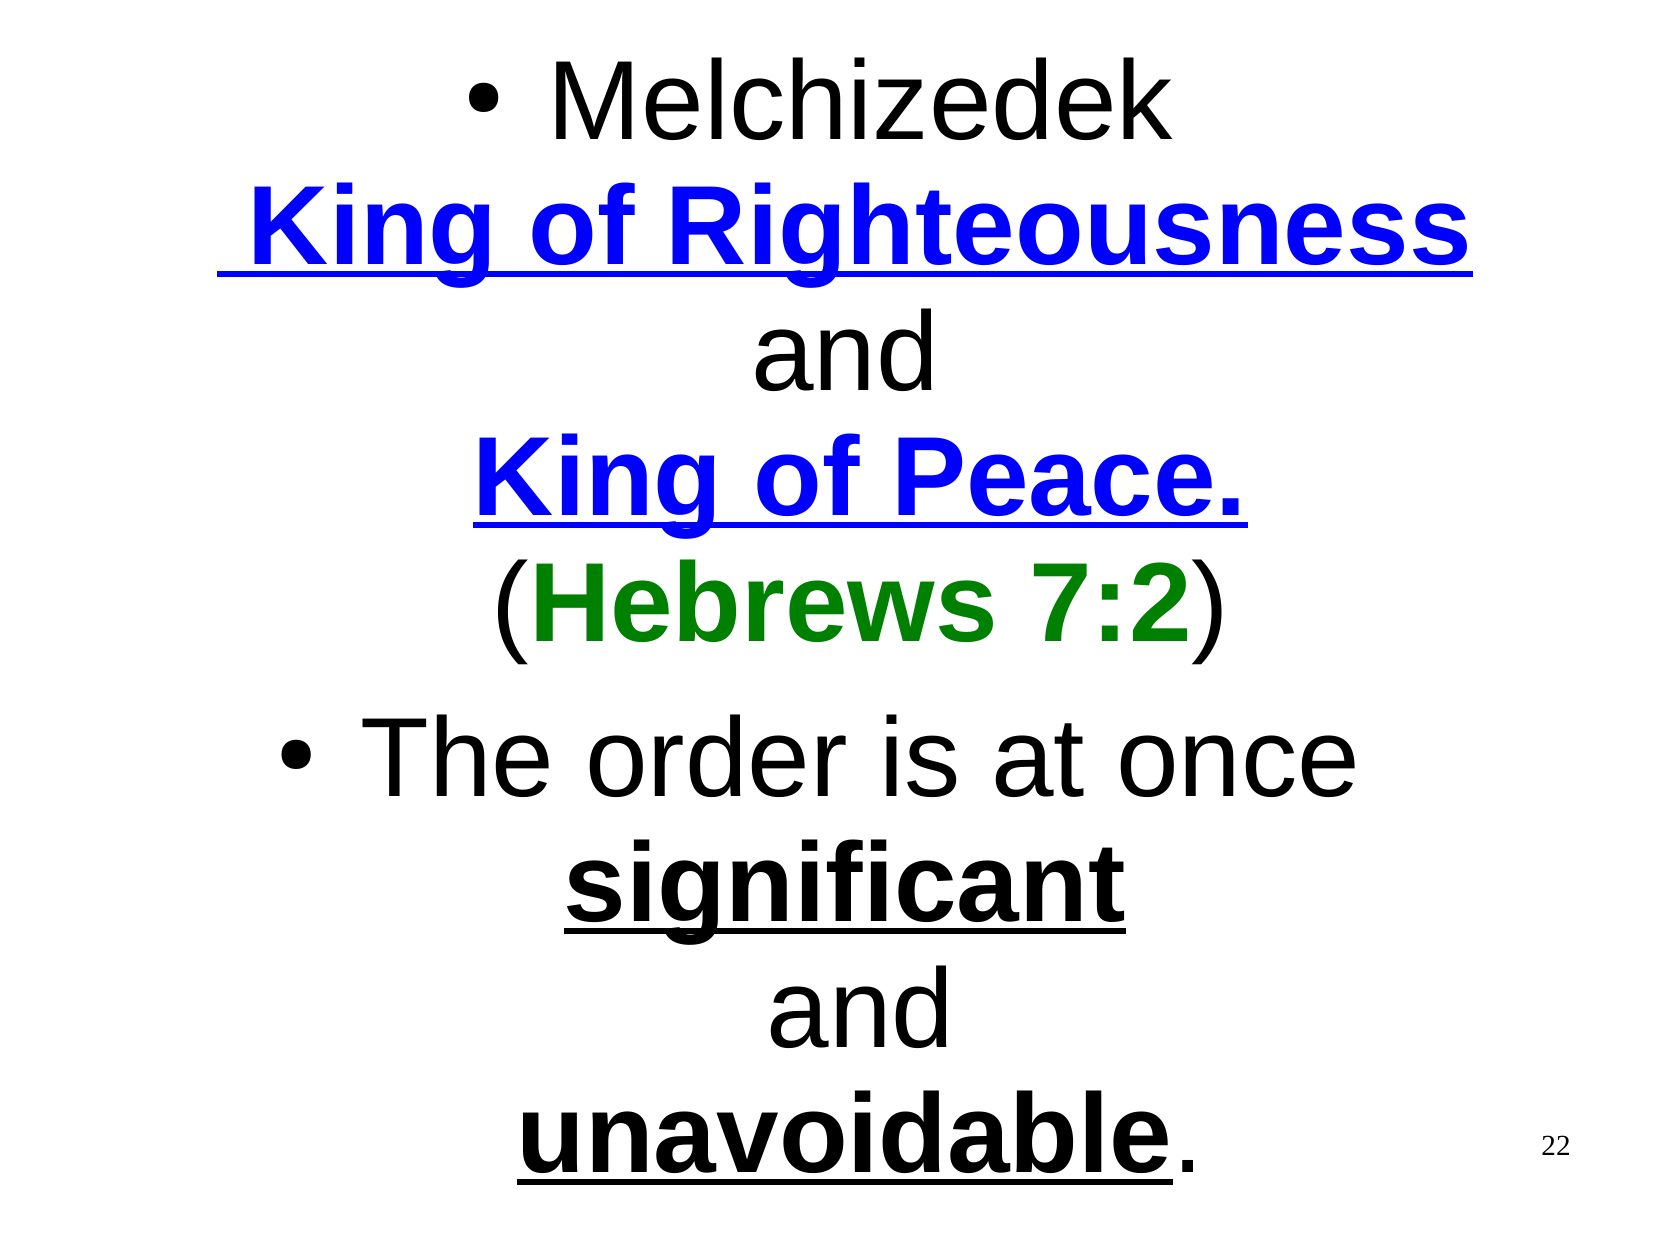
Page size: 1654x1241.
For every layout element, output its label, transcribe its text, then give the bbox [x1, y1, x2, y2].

list Melchizedek King of Righteousness and King of Peace. (Hebrews 7:2) The order is at once significant and unavoidable. [37, 37, 1613, 1238]
